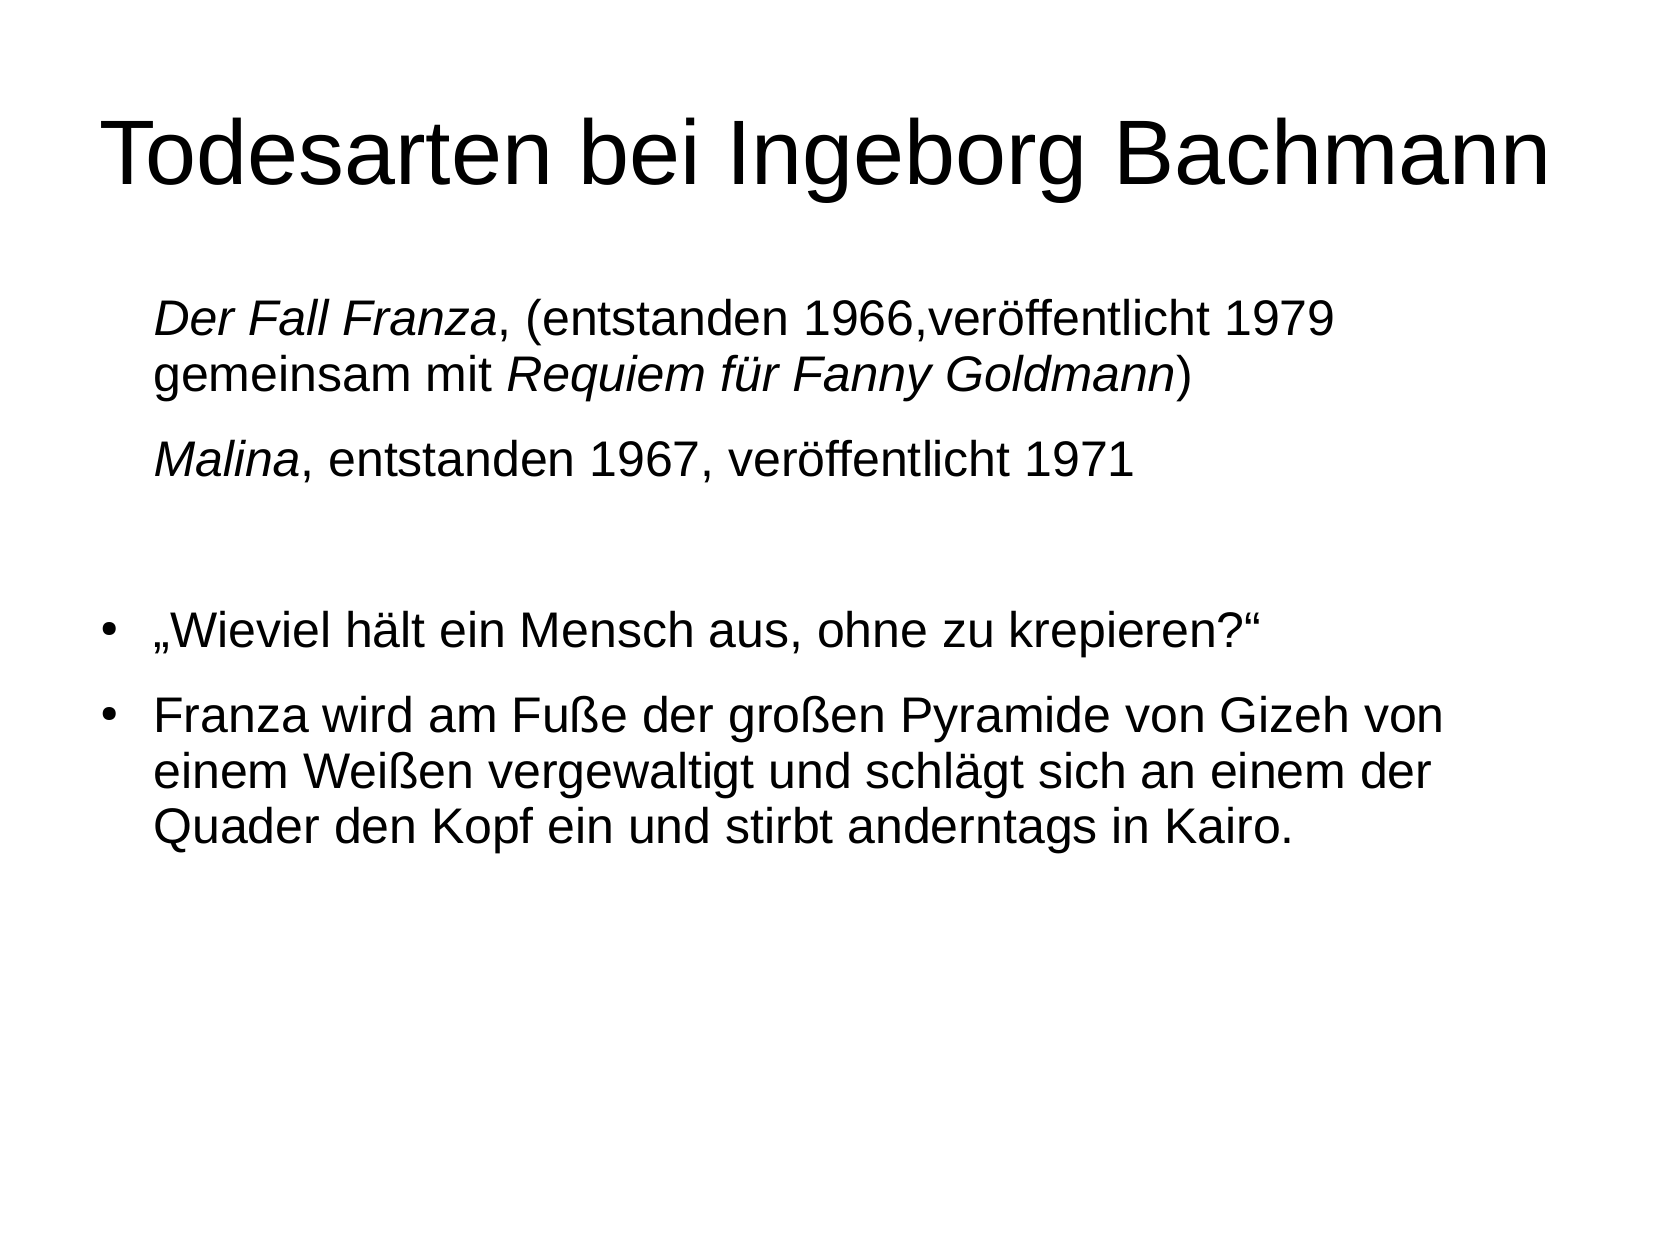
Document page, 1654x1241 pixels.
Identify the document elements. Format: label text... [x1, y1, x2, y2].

title Todesarten bei Ingeborg Bachmann [82, 49, 1571, 257]
list Der Fall Franza, (entstanden 1966,veröffentlicht 1979 gemeinsam mit Requiem für Fanny Goldmann) Malina, entstanden 1967, veröffentlicht 1971 „Wieviel hält ein Mensch aus, ohne zu krepieren?“ Franza wird am Fuße der großen Pyramide von Gizeh von einem Weißen vergewaltigt und schlägt sich an einem der Quader den Kopf ein und stirbt anderntags in Kairo. [82, 290, 1571, 1010]
